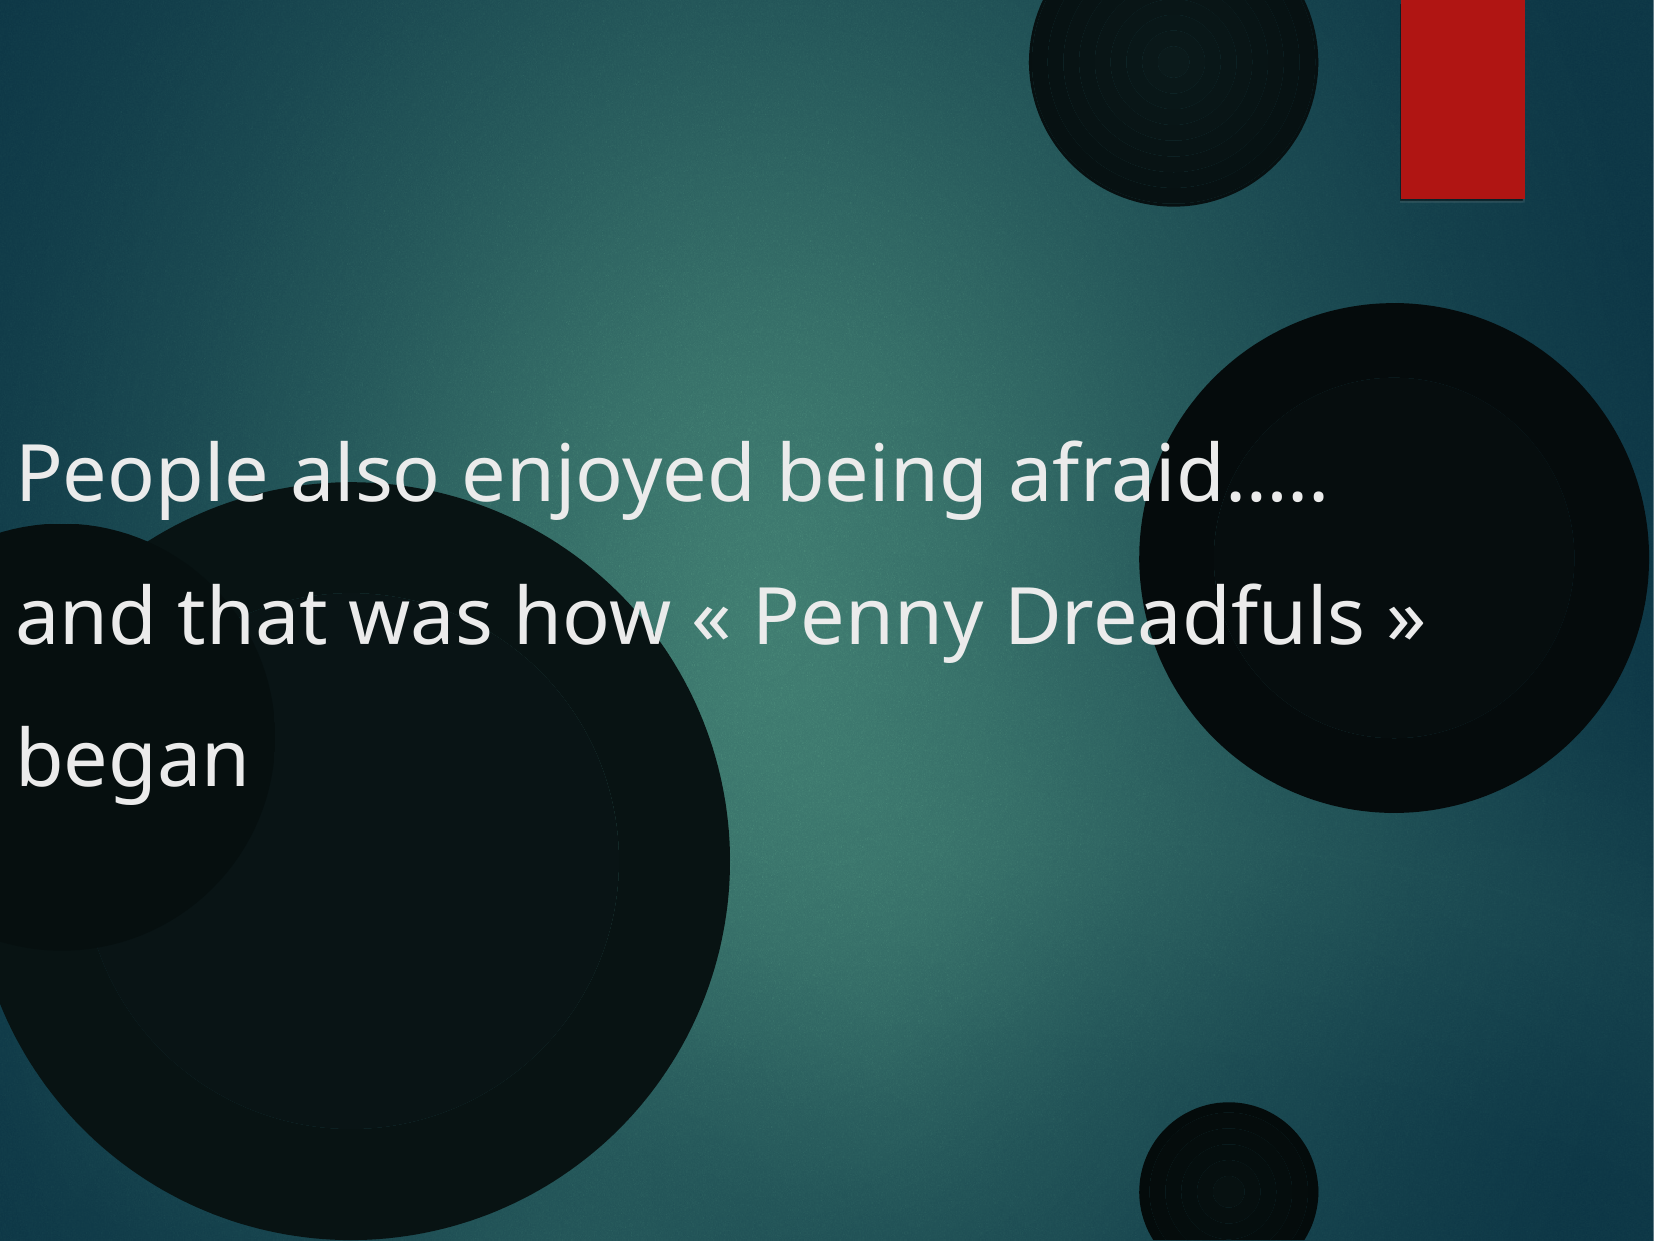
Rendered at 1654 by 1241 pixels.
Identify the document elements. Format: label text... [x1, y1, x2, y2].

title People also enjoyed being afraid….. and that was how « Penny Dreadfuls » began [0, 367, 1489, 829]
